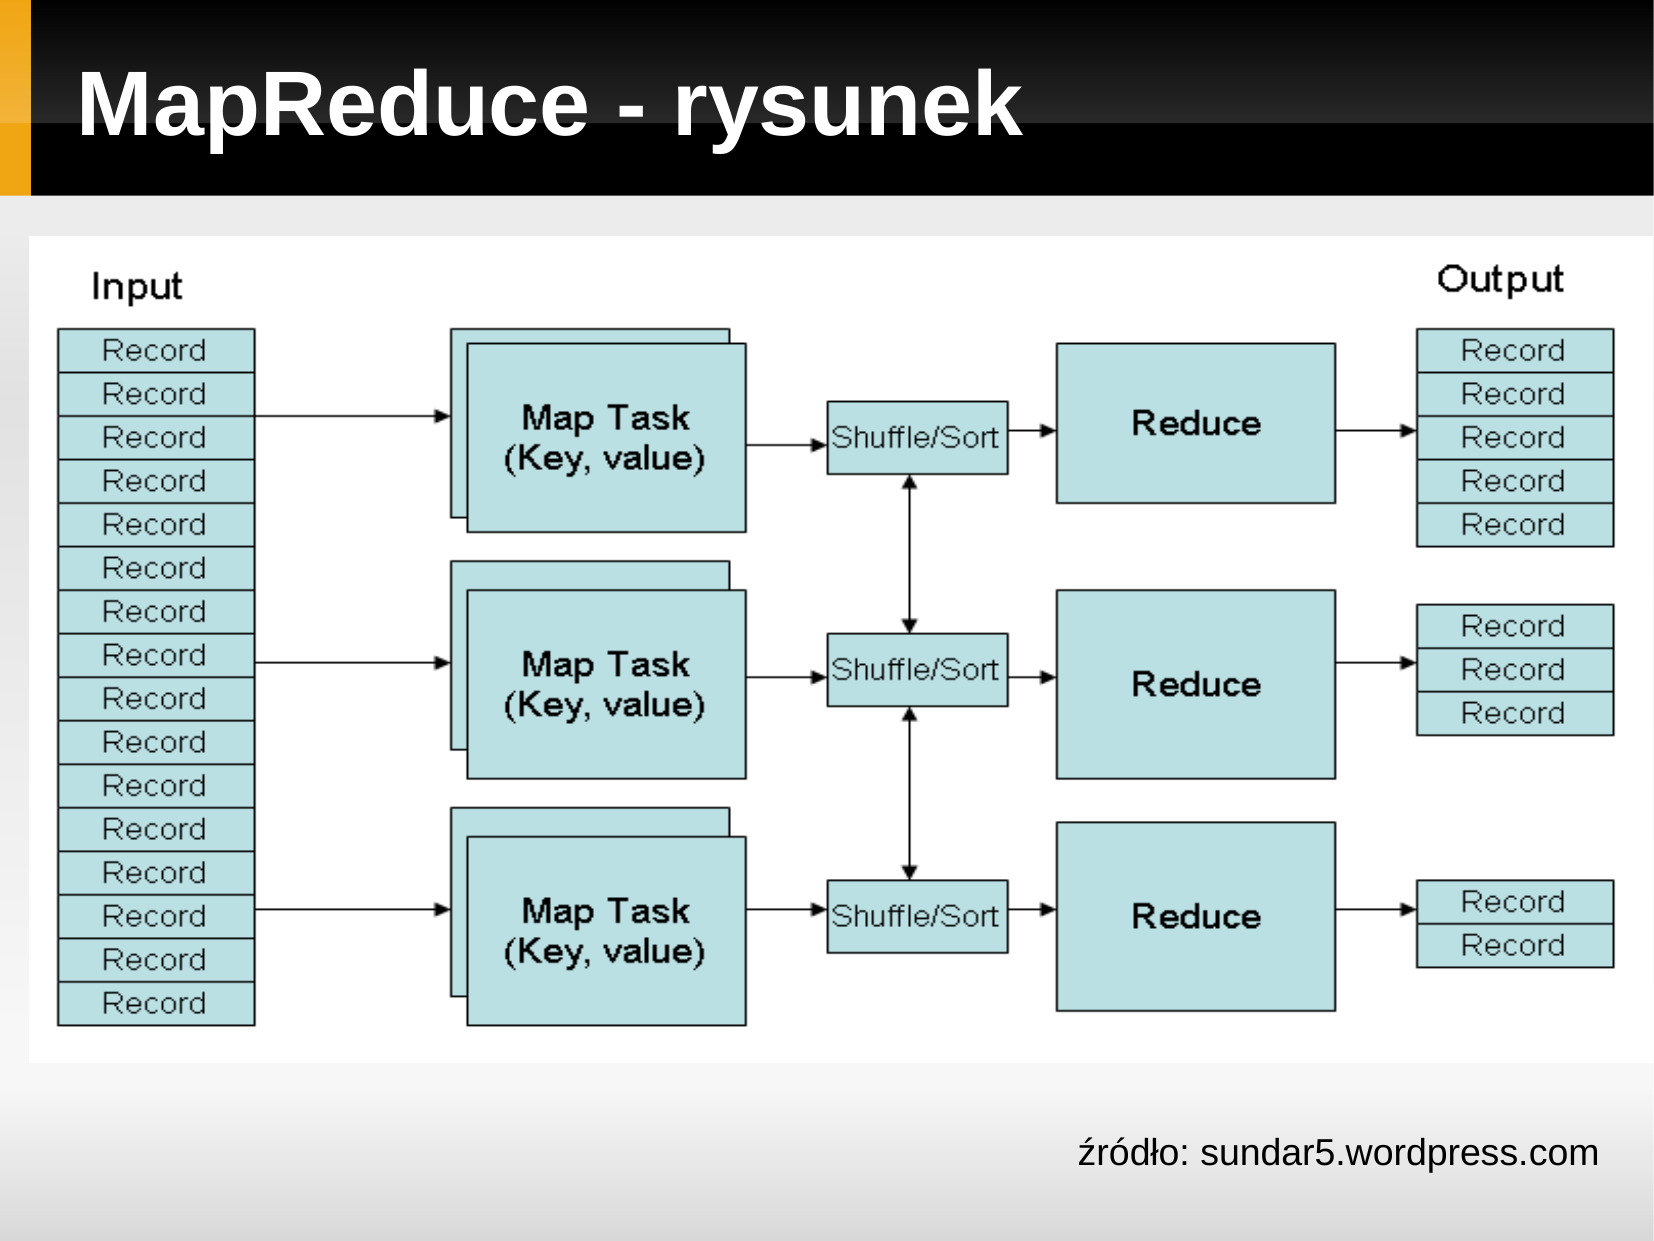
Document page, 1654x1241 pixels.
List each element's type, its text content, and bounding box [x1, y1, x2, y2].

picture [0, 0, 1654, 1241]
text_box źródło: sundar5.wordpress.com [1062, 1124, 1625, 1182]
title MapReduce - rysunek [76, 0, 1565, 208]
